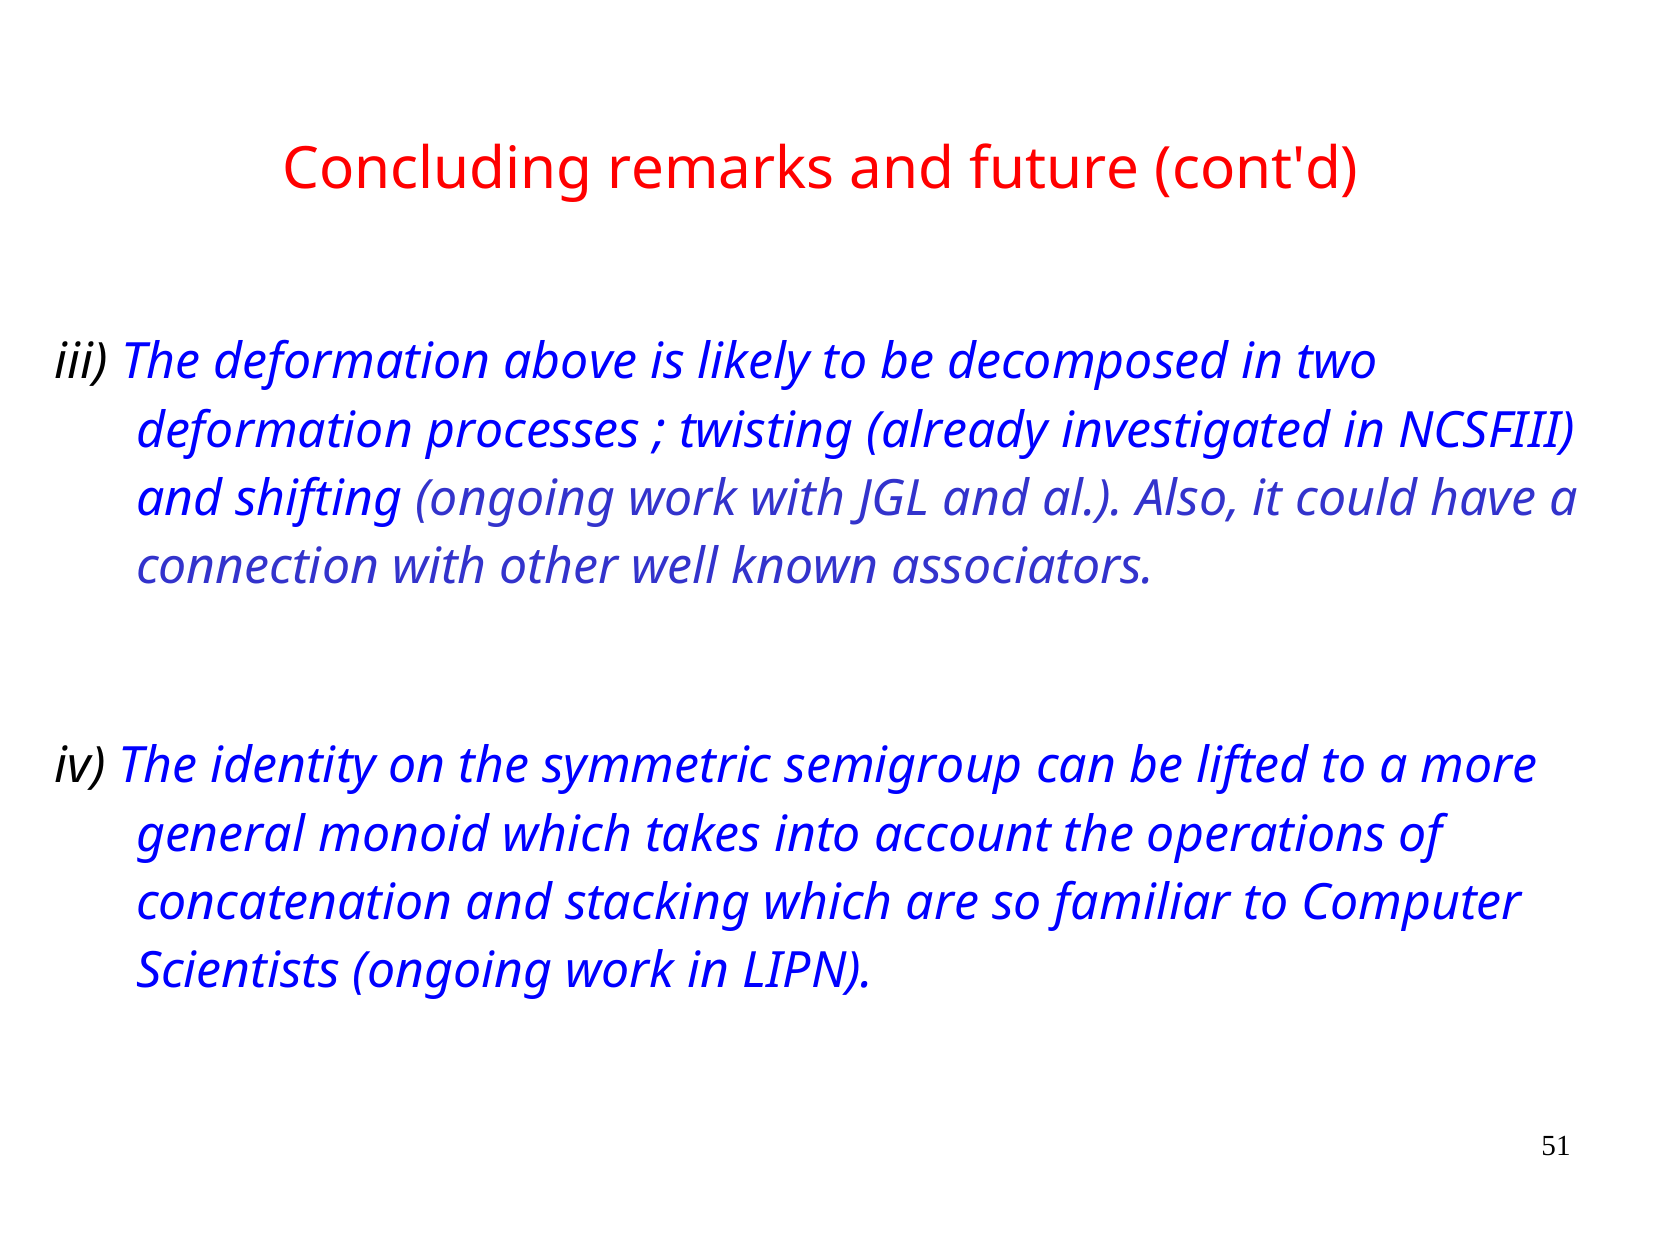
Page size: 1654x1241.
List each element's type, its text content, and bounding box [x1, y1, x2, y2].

text_box Concluding remarks and future (cont'd) iii) The deformation above is likely to be decomposed in two deformation processes ; twisting (already investigated in NCSFIII) and shifting (ongoing work with JGL and al.). Also, it could have a connection with other well known associators. iv) The identity on the symmetric semigroup can be lifted to a more general monoid which takes into account the operations of concatenation and stacking which are so familiar to Computer Scientists (ongoing work in LIPN). [55, 118, 1602, 1011]
